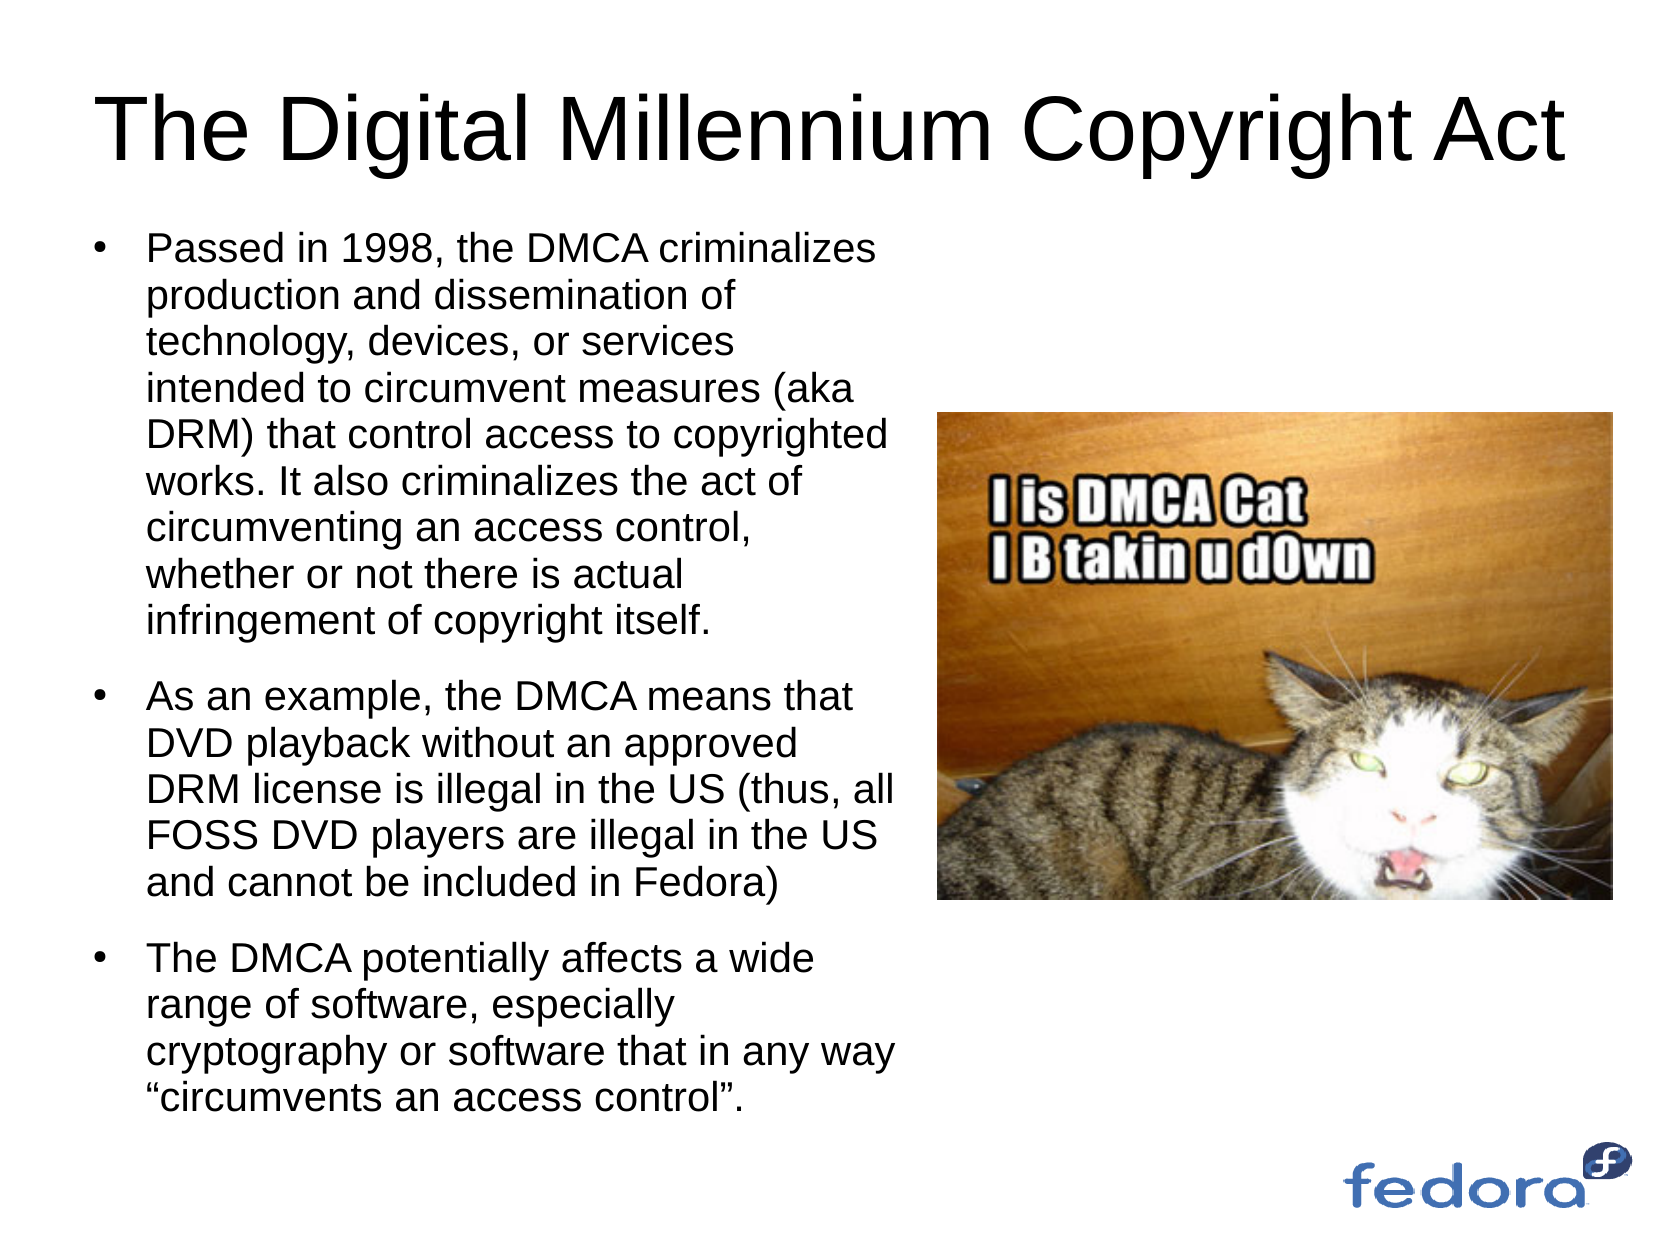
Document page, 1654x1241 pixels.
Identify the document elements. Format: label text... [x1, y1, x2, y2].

list Passed in 1998, the DMCA criminalizes production and dissemination of technology, devices, or services intended to circumvent measures (aka DRM) that control access to copyrighted works. It also criminalizes the act of circumventing an access control, whether or not there is actual infringement of copyright itself. As an example, the DMCA means that DVD playback without an approved DRM license is illegal in the US (thus, all FOSS DVD players are illegal in the US and cannot be included in Fedora) The DMCA potentially affects a wide range of software, especially cryptography or software that in any way “circumvents an access control”. [75, 225, 901, 1121]
title The Digital Millennium Copyright Act [86, 32, 1576, 226]
picture [1332, 1124, 1651, 1227]
picture [937, 412, 1613, 901]
